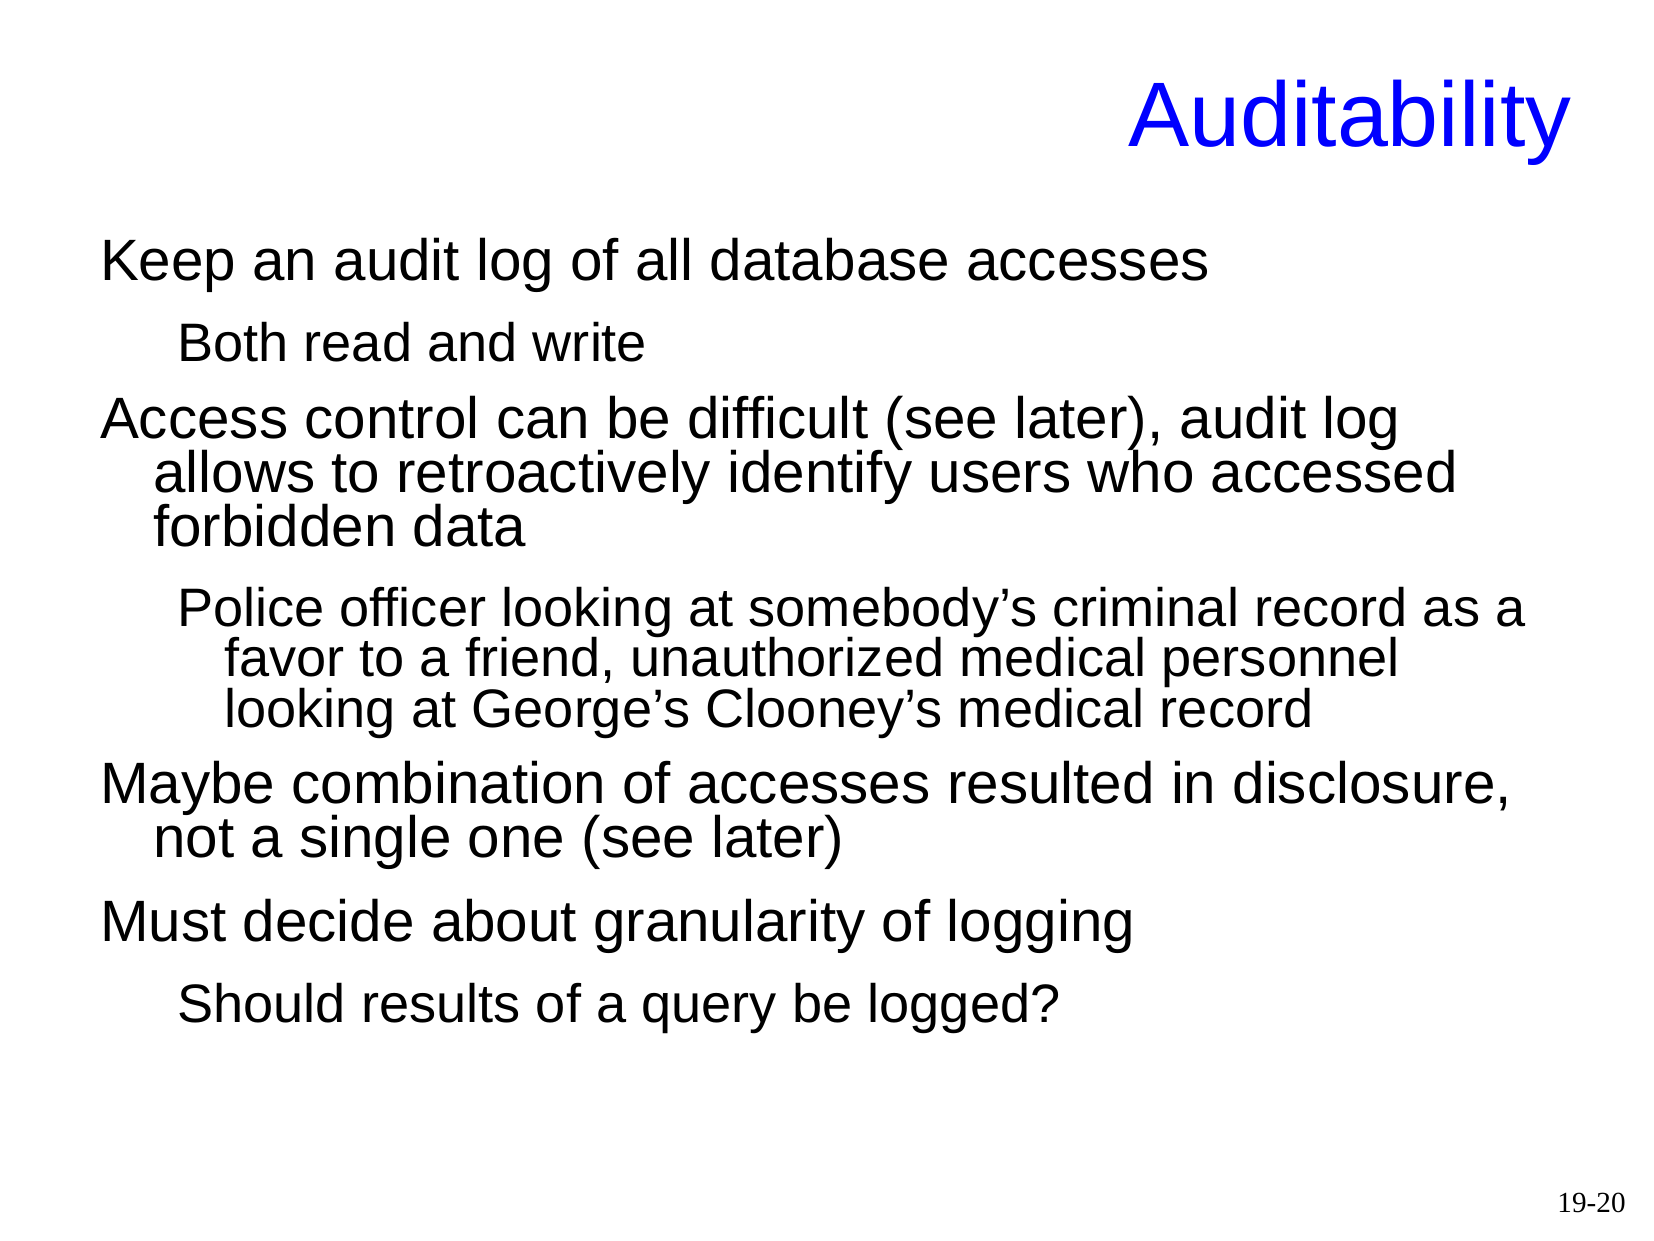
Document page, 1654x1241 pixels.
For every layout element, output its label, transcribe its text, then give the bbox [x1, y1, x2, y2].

title Auditability [84, 11, 1573, 218]
list Keep an audit log of all database accesses Both read and write Access control can be difficult (see later), audit log allows to retroactively identify users who accessed forbidden data Police officer looking at somebody’s criminal record as a favor to a friend, unauthorized medical personnel looking at George’s Clooney’s medical record Maybe combination of accesses resulted in disclosure, not a single one (see later) Must decide about granularity of logging Should results of a query be logged? [82, 237, 1571, 1170]
